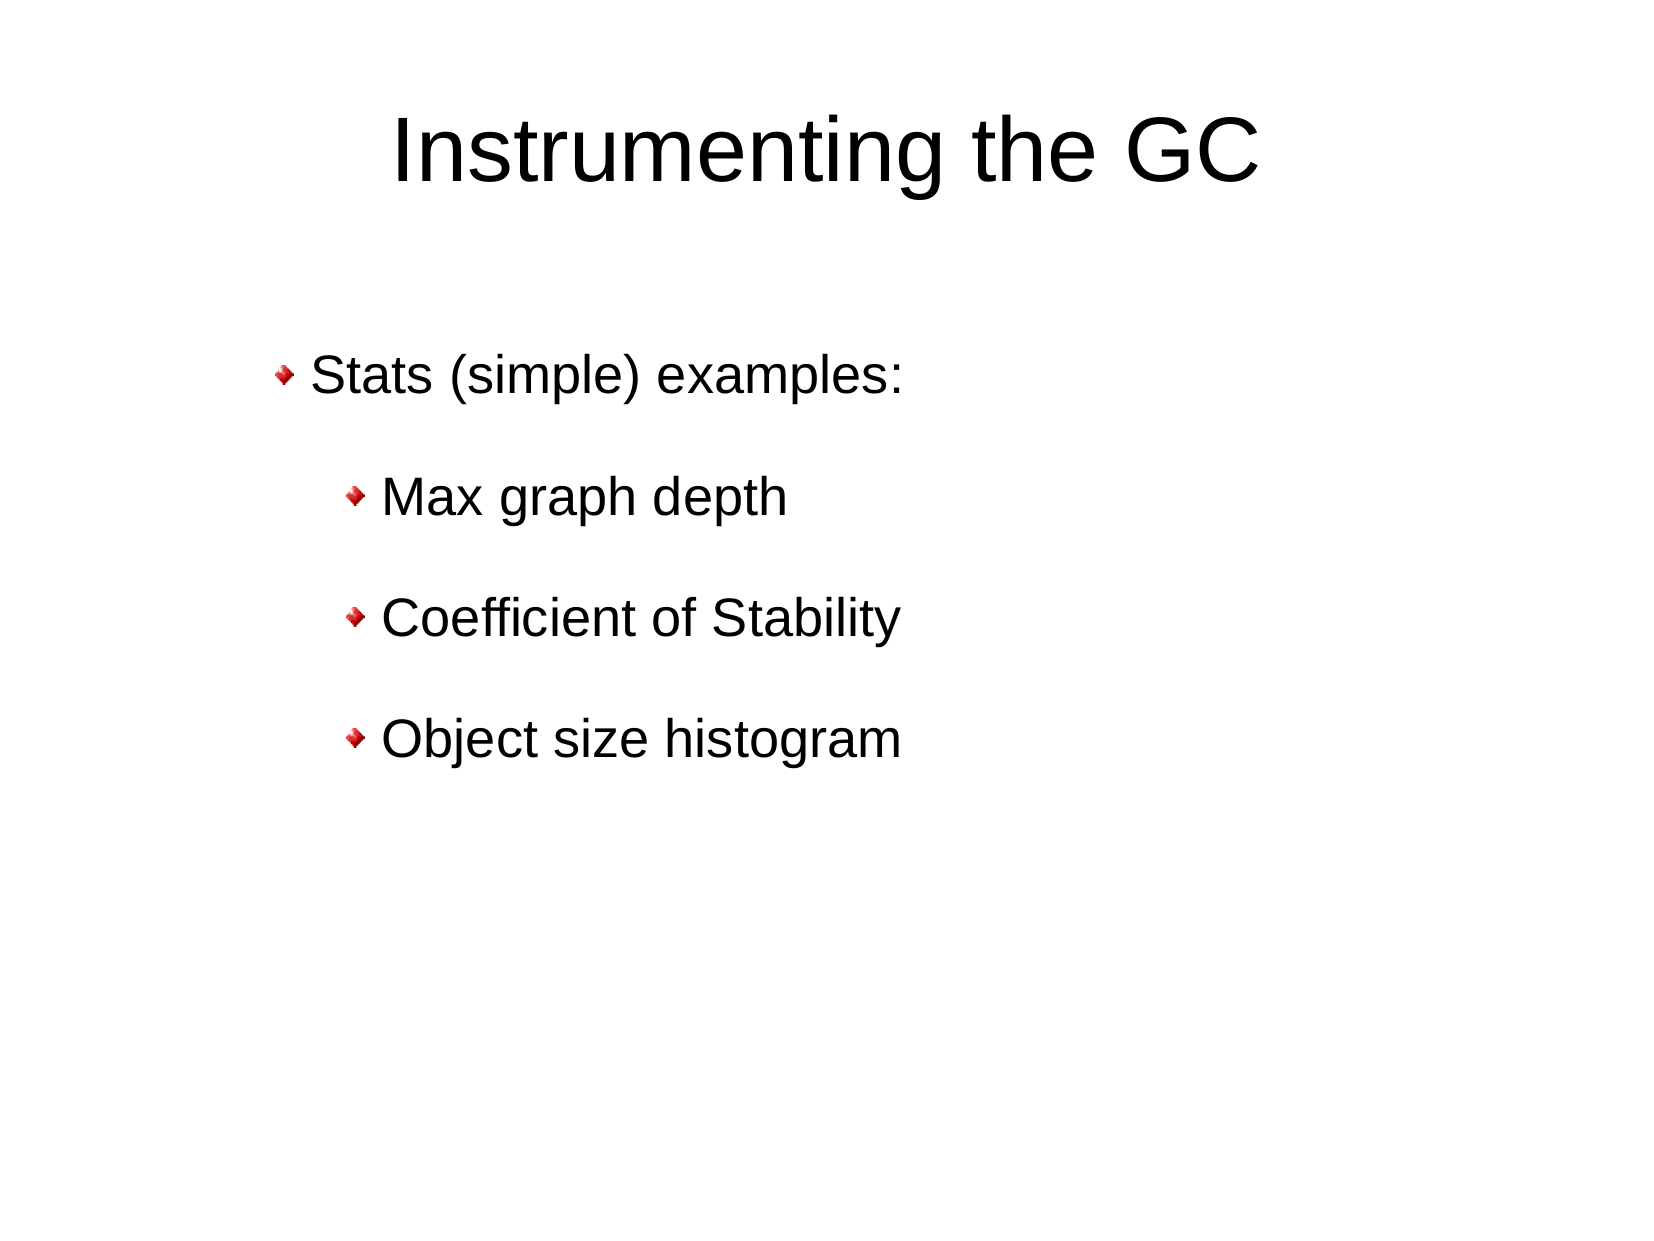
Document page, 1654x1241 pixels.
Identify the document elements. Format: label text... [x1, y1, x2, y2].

text_box Stats (simple) examples: Max graph depth Coefficient of Stability Object size histogram [225, 337, 1126, 777]
text_box Instrumenting the GC [143, 91, 1511, 209]
